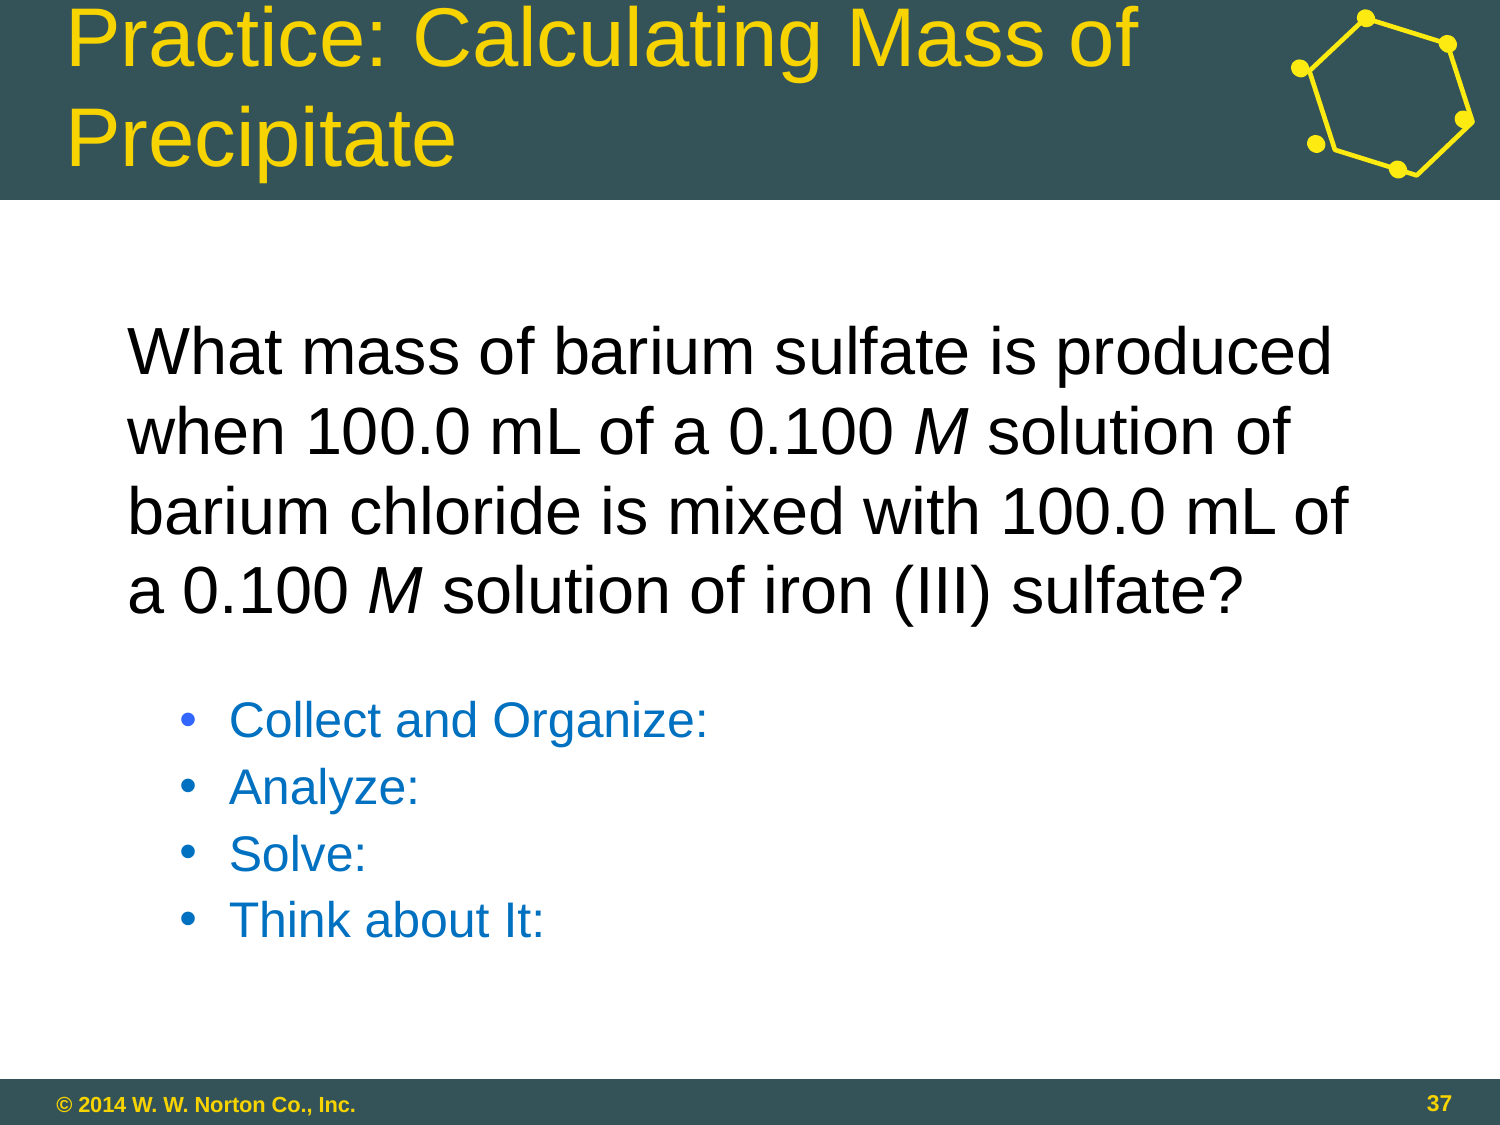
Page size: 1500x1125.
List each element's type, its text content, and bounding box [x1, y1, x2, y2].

subtitle What mass of barium sulfate is produced when 100.0 mL of a 0.100 M solution of barium chloride is mixed with 100.0 mL of a 0.100 M solution of iron (III) sulfate? [112, 299, 1400, 638]
title Practice: Calculating Mass of Precipitate [50, 0, 1325, 204]
text_box Collect and Organize: Analyze: Solve: Think about It: [125, 687, 932, 956]
slide_number <number> [1408, 1085, 1468, 1120]
